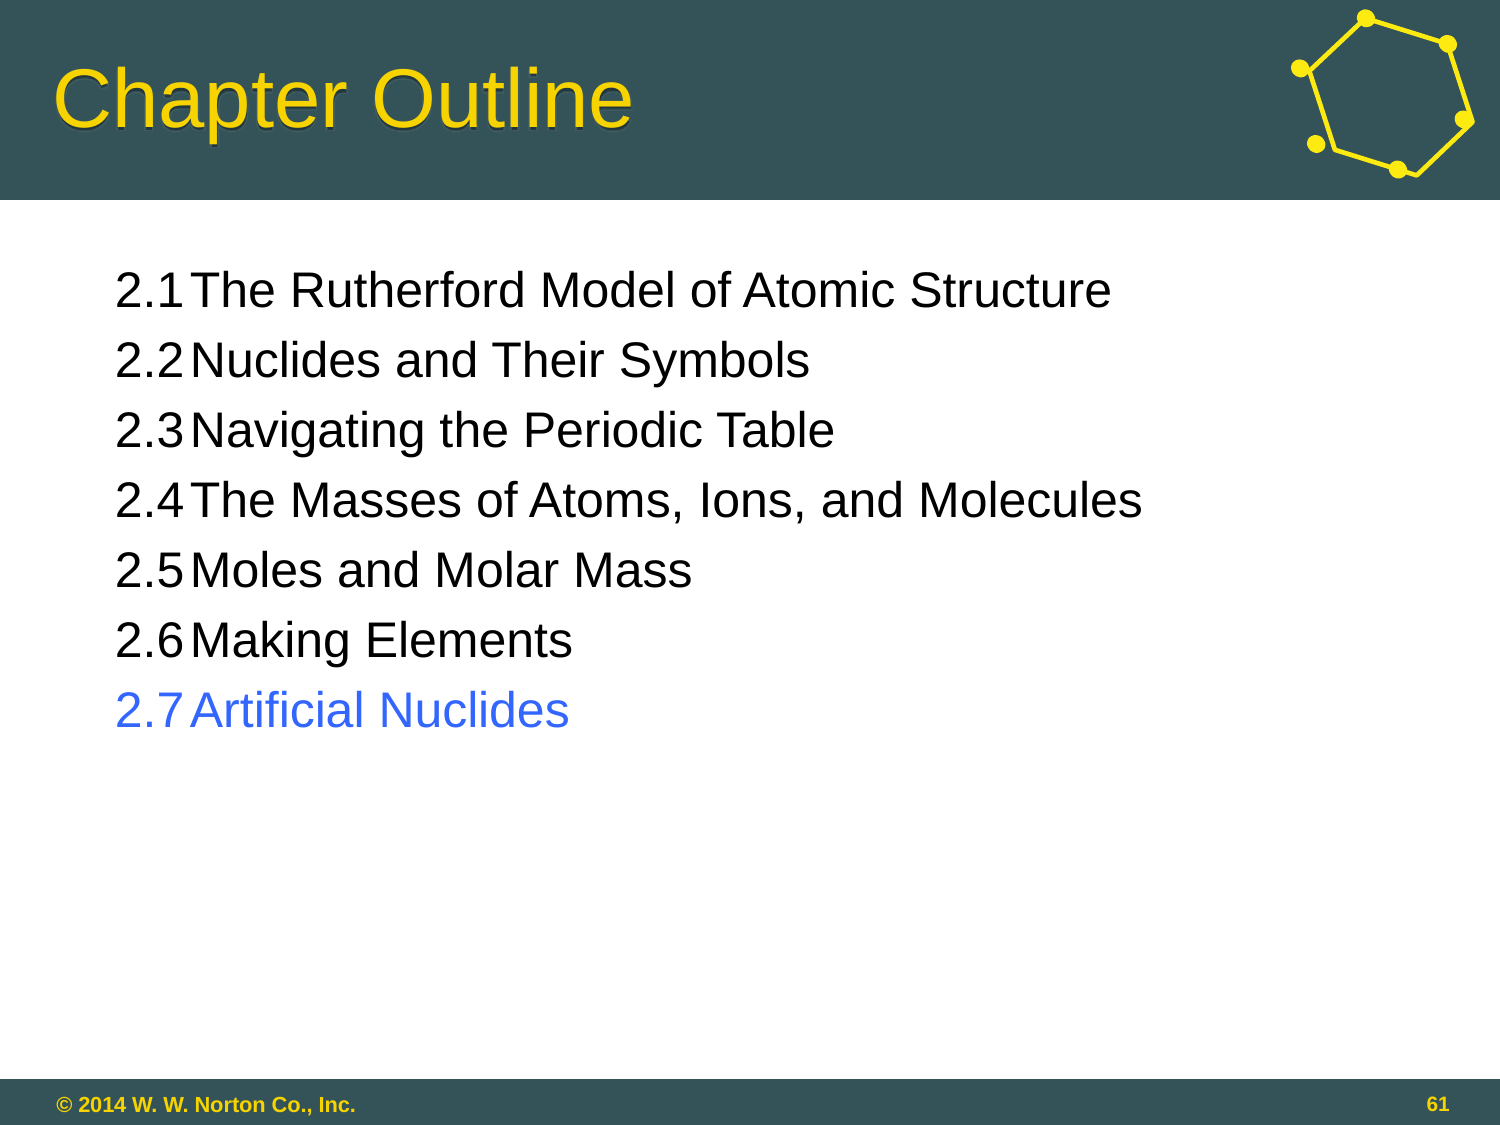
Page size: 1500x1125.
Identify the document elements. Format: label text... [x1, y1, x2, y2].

list 2.1 The Rutherford Model of Atomic Structure 2.2 Nuclides and Their Symbols 2.3 Navigating the Periodic Table 2.4 The Masses of Atoms, Ions, and Molecules 2.5 Moles and Molar Mass 2.6 Making Elements 2.7 Artificial Nuclides [99, 249, 1375, 963]
title Chapter Outline [37, 0, 1313, 189]
slide_number <number> [1411, 1086, 1468, 1119]
